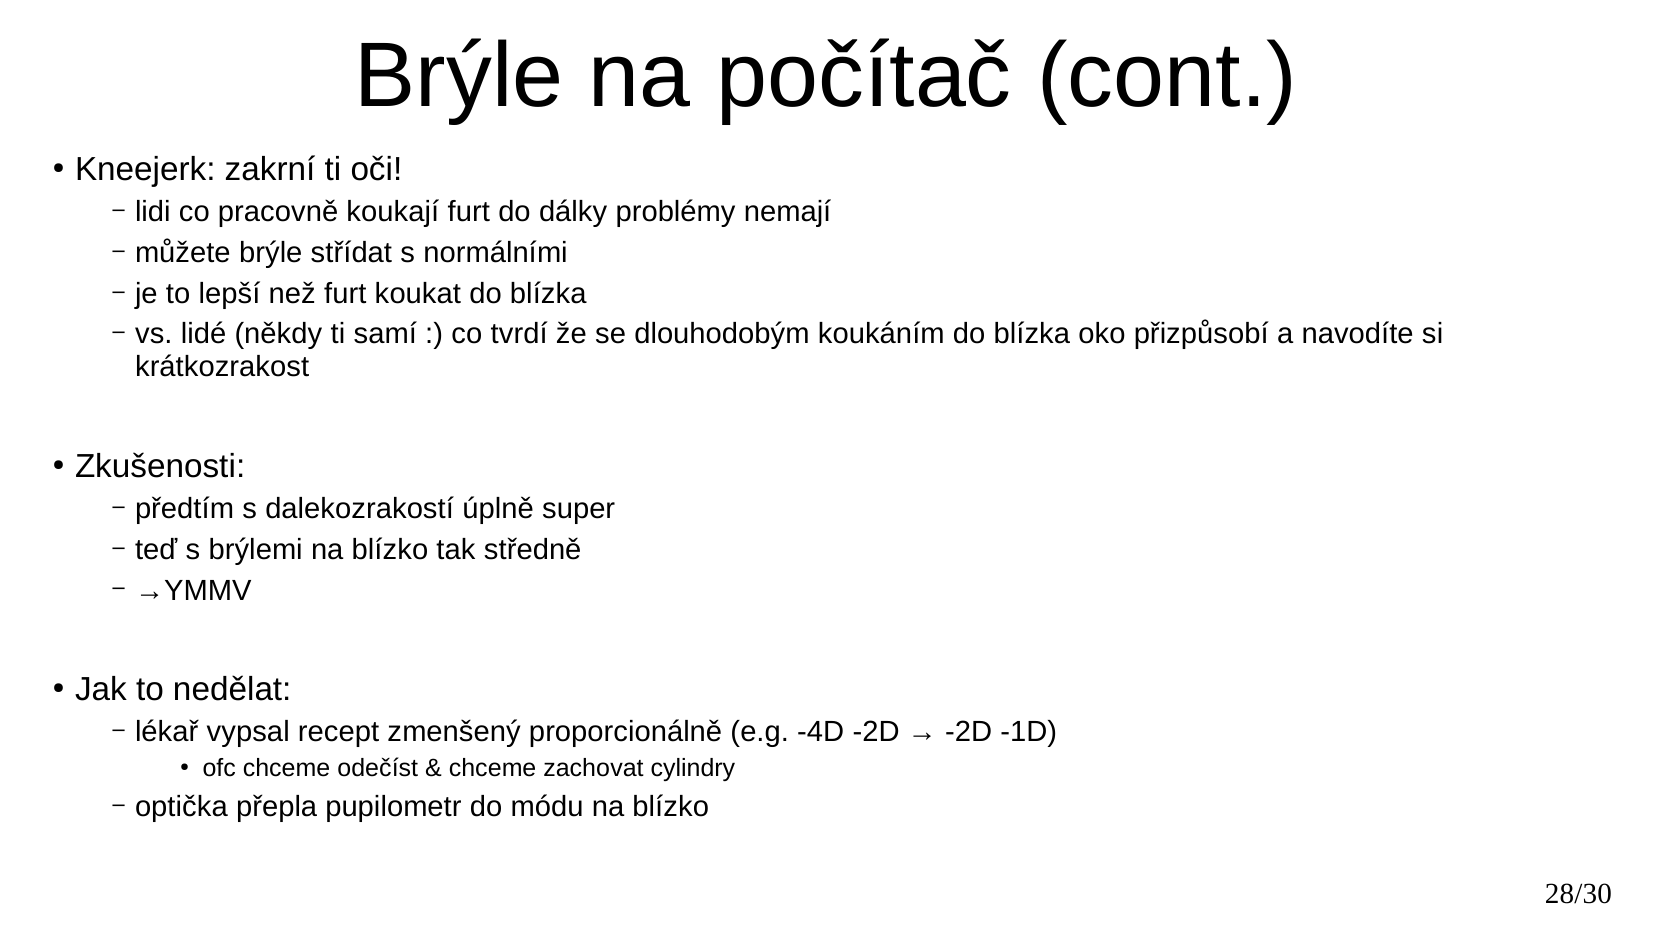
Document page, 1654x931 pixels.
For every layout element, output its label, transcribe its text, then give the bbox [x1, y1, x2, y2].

title Brýle na počítač (cont.) [82, 23, 1571, 127]
list Kneejerk: zakrní ti oči! lidi co pracovně koukají furt do dálky problémy nemají můžete brýle střídat s normálními je to lepší než furt koukat do blízka vs. lidé (někdy ti samí :) co tvrdí že se dlouhodobým koukáním do blízka oko přizpůsobí a navodíte si krátkozrakost Zkušenosti: předtím s dalekozrakostí úplně super teď s brýlemi na blízko tak středně →YMMV Jak to nedělat: lékař vypsal recept zmenšený proporcionálně (e.g. -4D -2D → -2D -1D) ofc chceme odečíst & chceme zachovat cylindry optička přepla pupilometr do módu na blízko [37, 150, 1613, 901]
